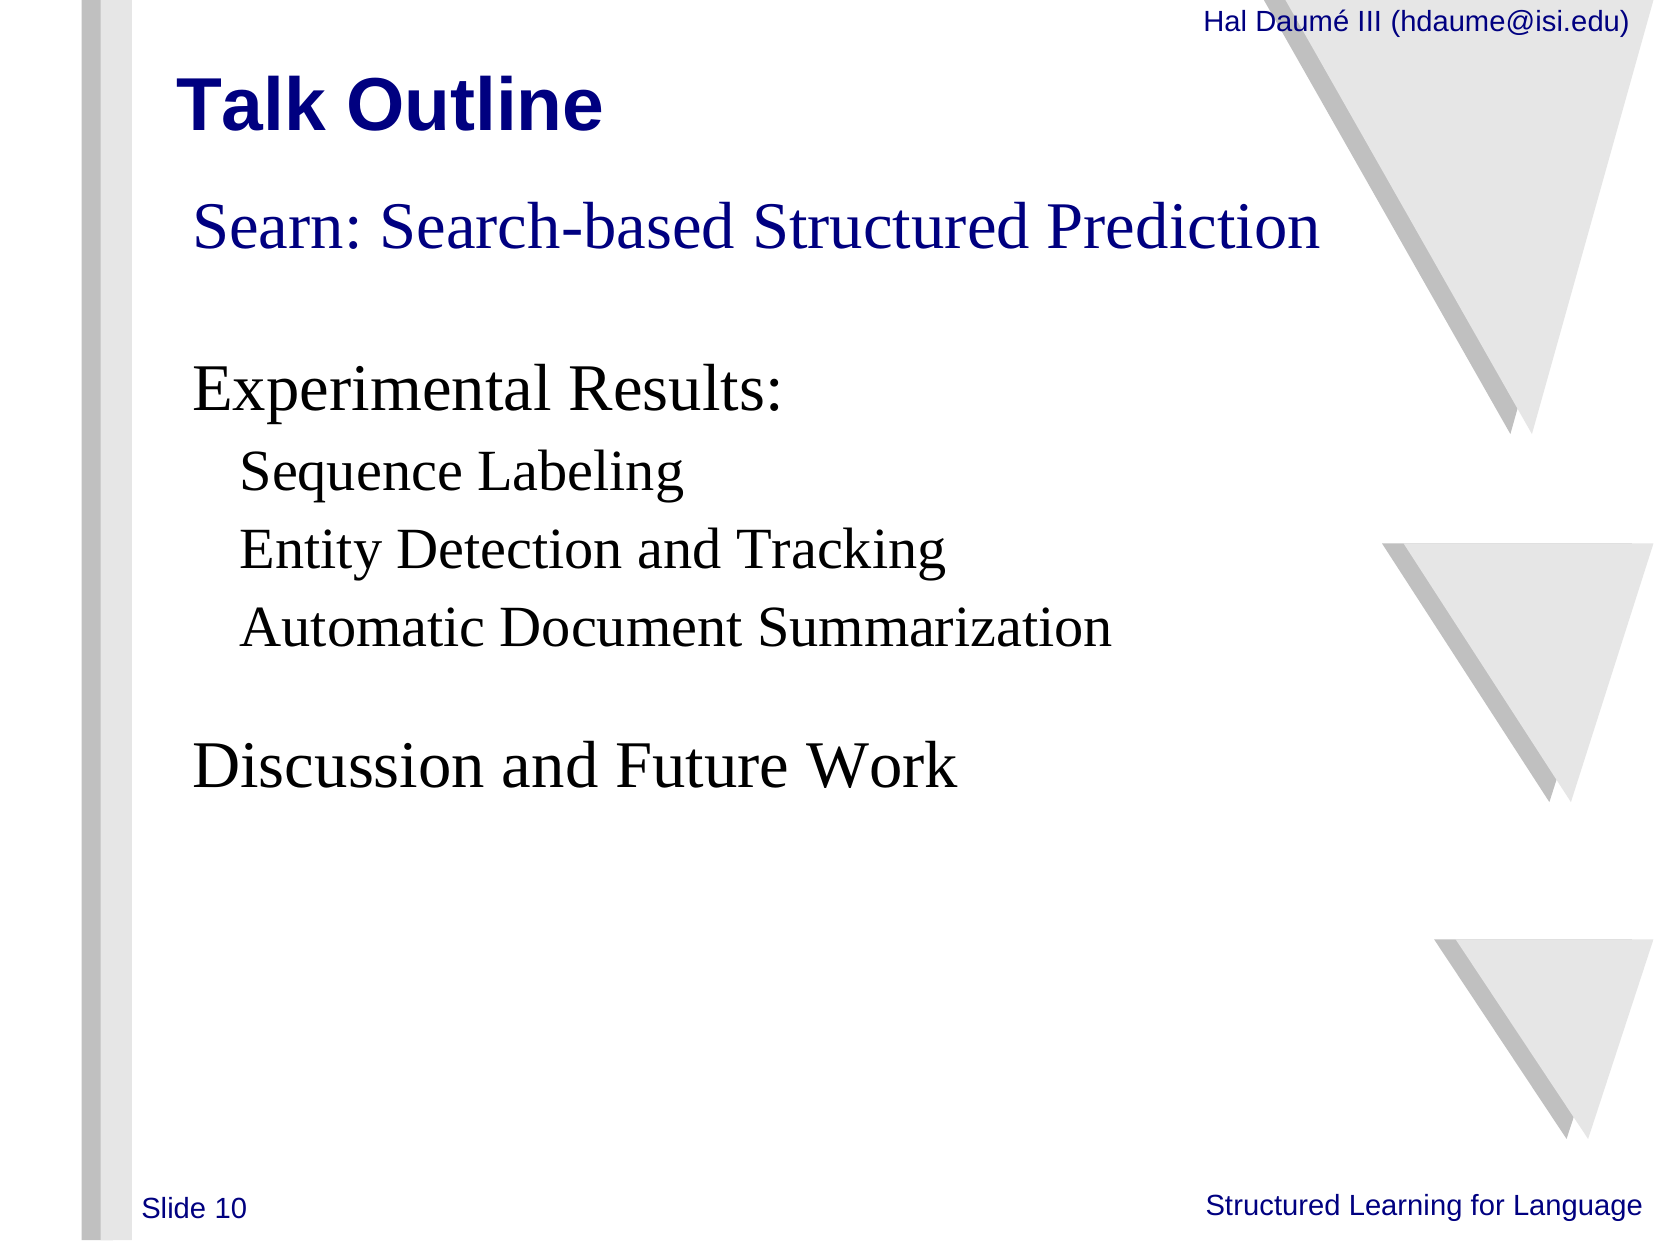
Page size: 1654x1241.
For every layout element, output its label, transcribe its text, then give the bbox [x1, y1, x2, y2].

list Searn: Search-based Structured Prediction Experimental Results: Sequence Labeling Entity Detection and Tracking Automatic Document Summarization Discussion and Future Work [180, 188, 1512, 1127]
title Talk Outline [176, 44, 1509, 166]
